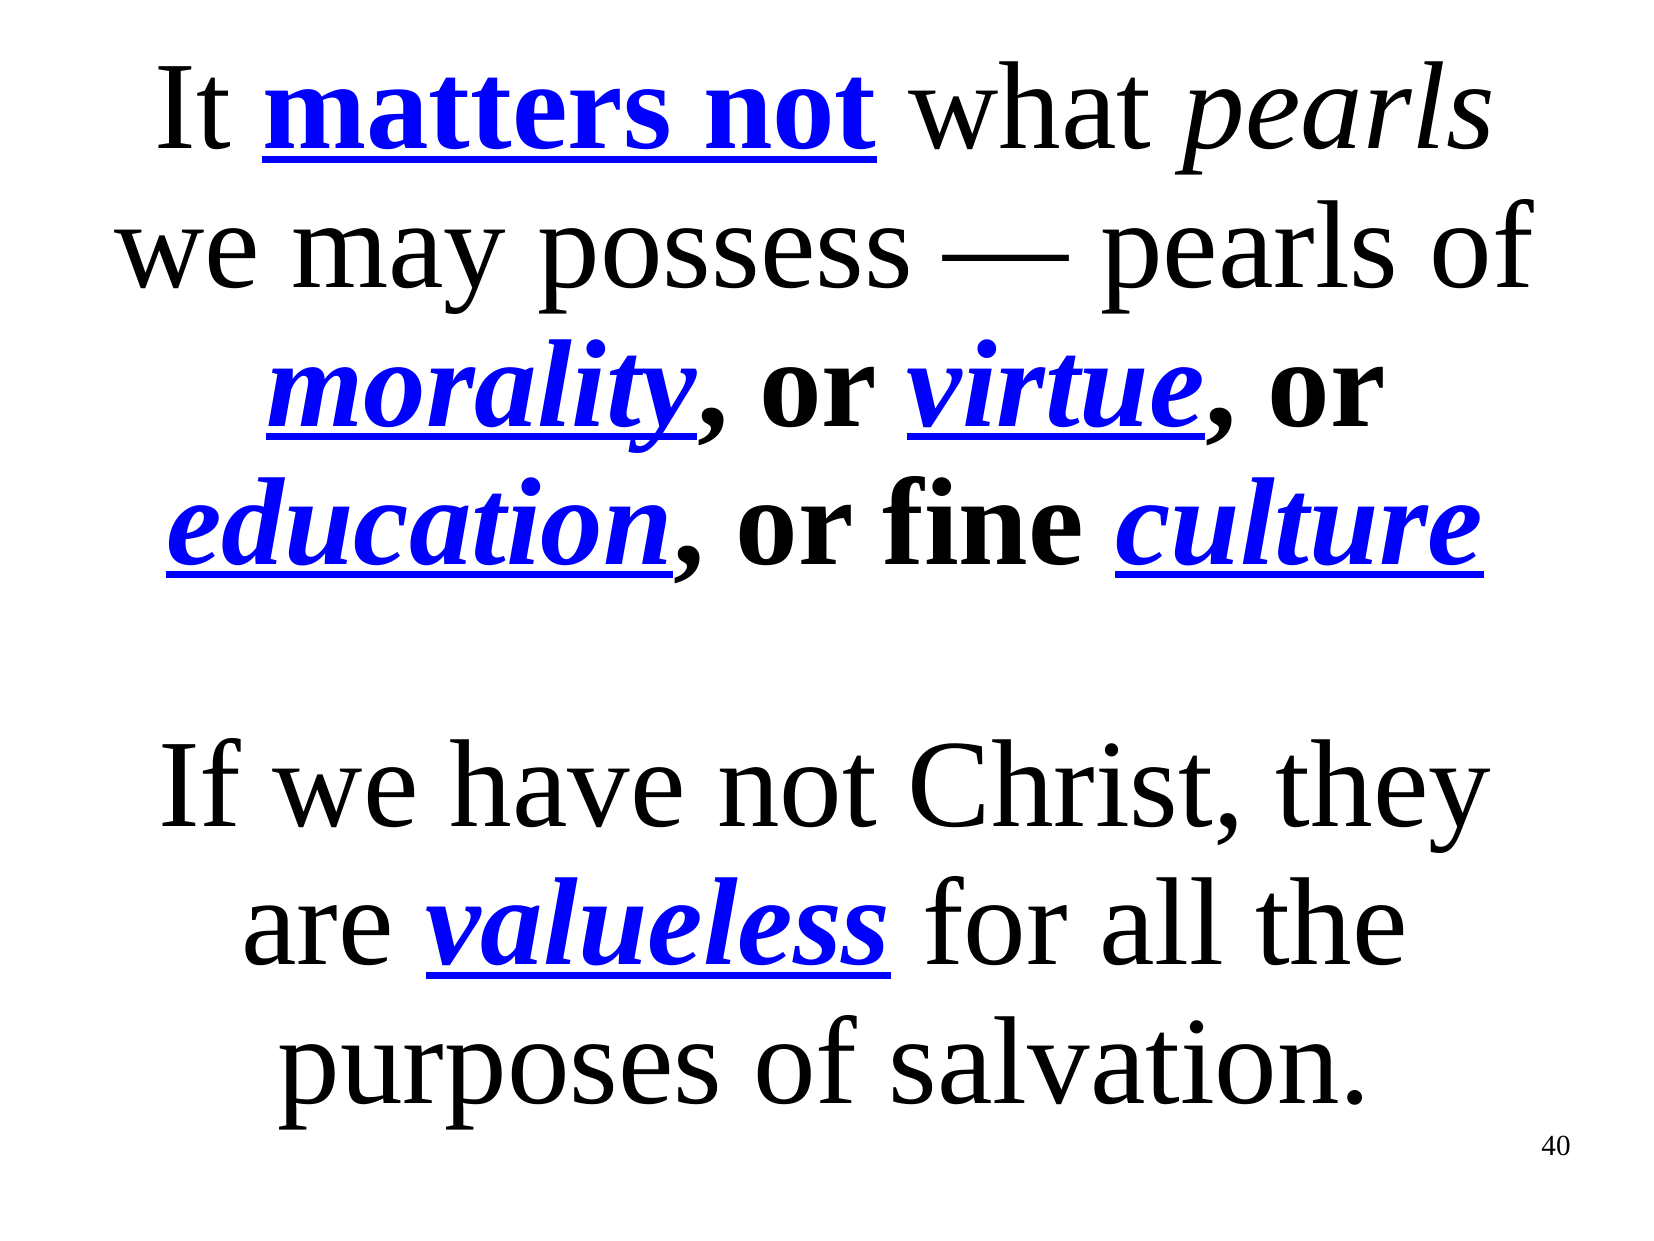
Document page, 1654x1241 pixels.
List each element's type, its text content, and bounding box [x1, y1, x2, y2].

list It matters not what pearls we may possess — pearls of morality, or virtue, or education, or fine culture If we have not Christ, they are valueless for all the purposes of salvation. [37, 37, 1613, 1201]
